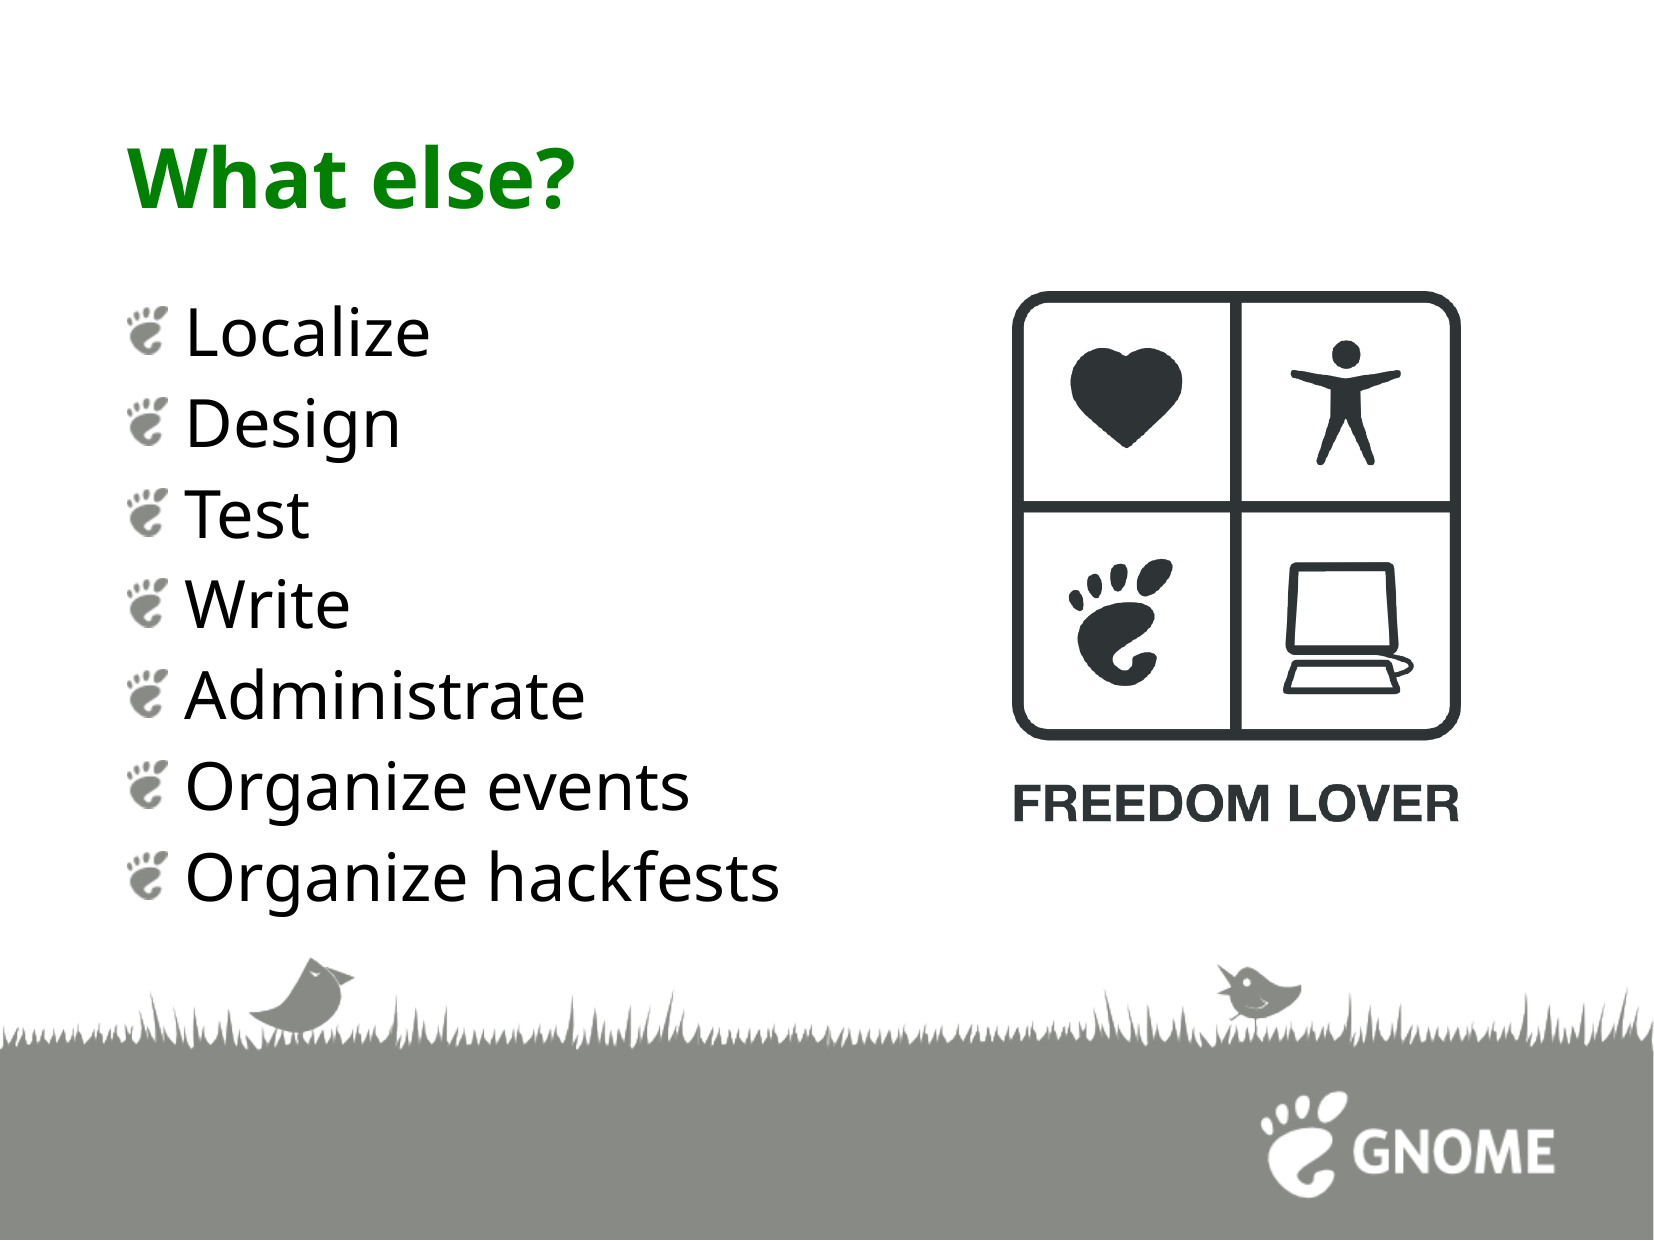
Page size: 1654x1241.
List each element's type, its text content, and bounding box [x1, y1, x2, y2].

text_box Localize Design Test Write Administrate Organize events Organize hackfests [112, 277, 1276, 916]
text_box What else? [112, 112, 1276, 239]
picture [0, 0, 1654, 1240]
